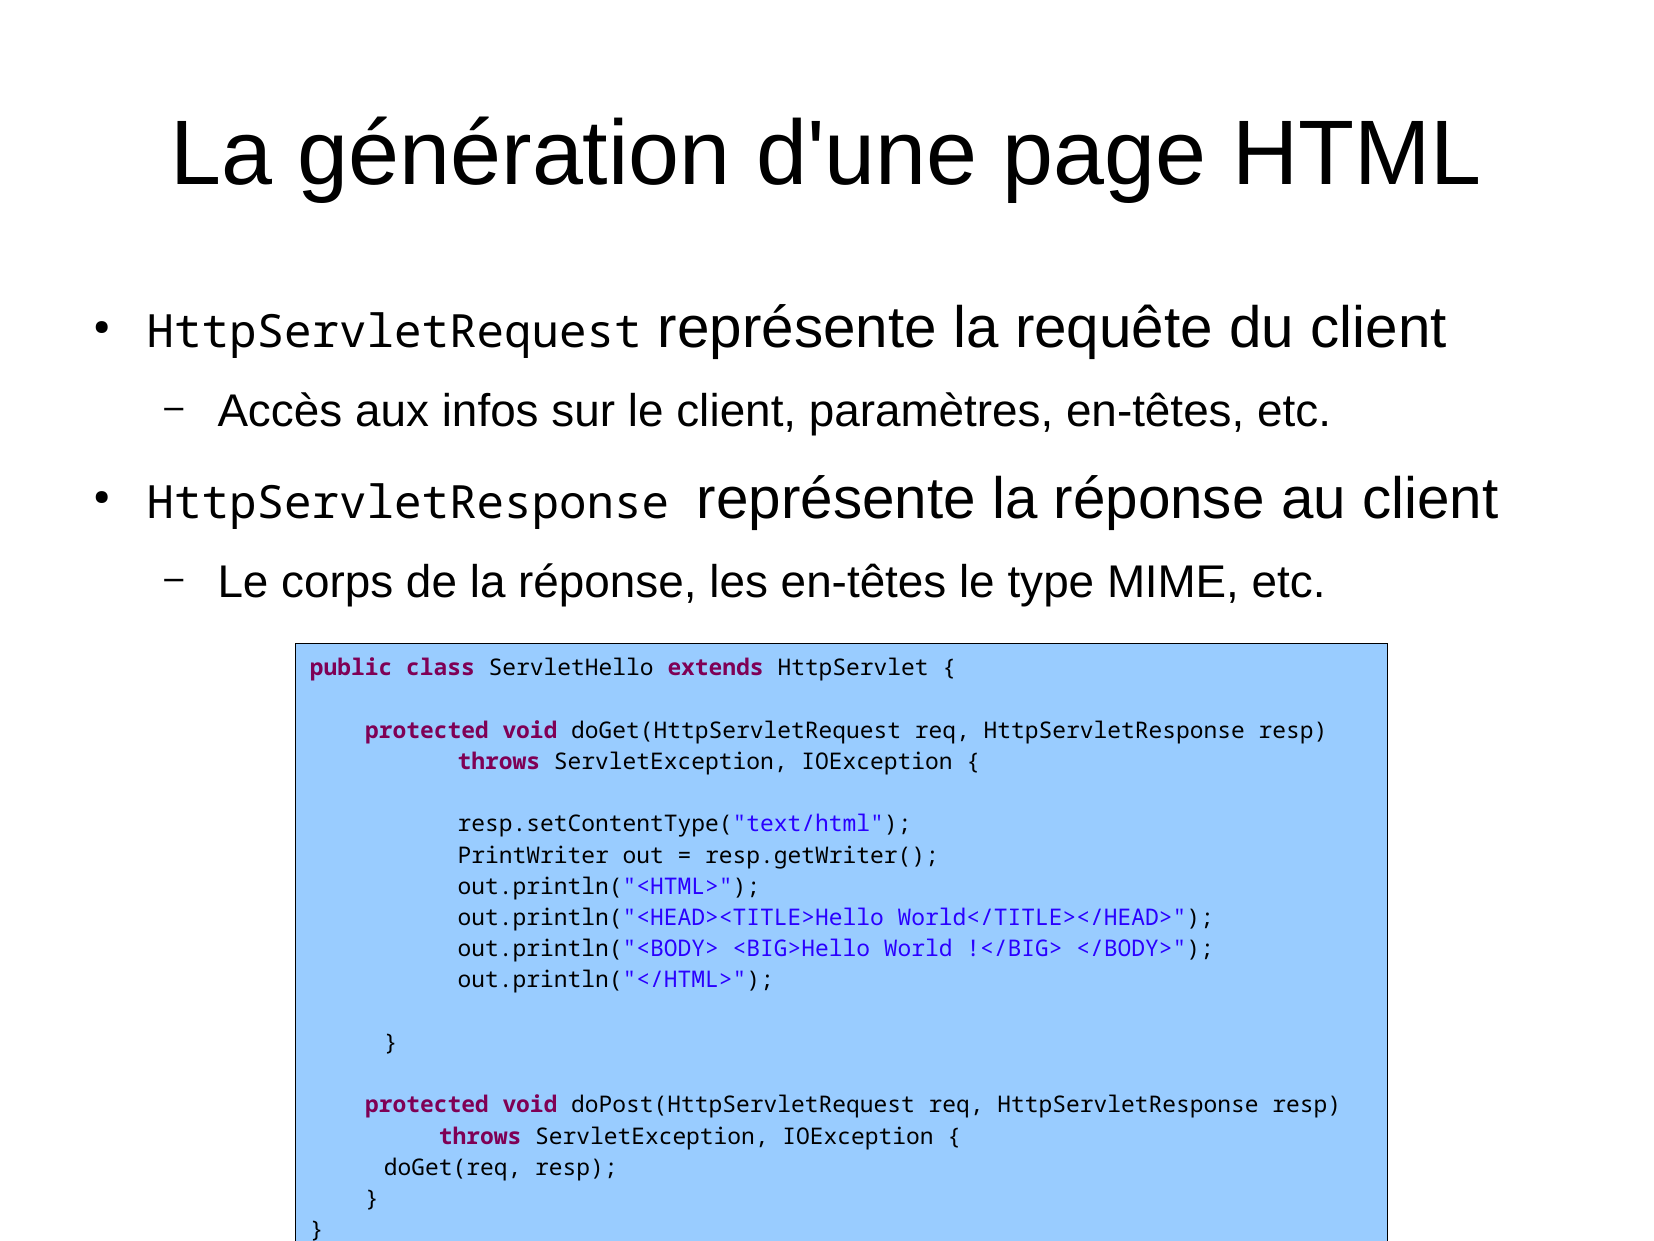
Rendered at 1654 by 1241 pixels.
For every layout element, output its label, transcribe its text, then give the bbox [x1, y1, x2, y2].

text_box public class ServletHello extends HttpServlet { protected void doGet(HttpServletRequest req, HttpServletResponse resp) throws ServletException, IOException { resp.setContentType("text/html"); PrintWriter out = resp.getWriter(); out.println("<HTML>"); out.println("<HEAD><TITLE>Hello World</TITLE></HEAD>"); out.println("<BODY> <BIG>Hello World !</BIG> </BODY>"); out.println("</HTML>"); } protected void doPost(HttpServletRequest req, HttpServletResponse resp) throws ServletException, IOException { doGet(req, resp); } } [295, 1137, 1388, 1235]
list HttpServletRequest représente la requête du client Accès aux infos sur le client, paramètres, en-têtes, etc. HttpServletResponse représente la réponse au client Le corps de la réponse, les en-têtes le type MIME, etc. [75, 295, 1595, 1137]
title La génération d'une page HTML [82, 49, 1571, 257]
